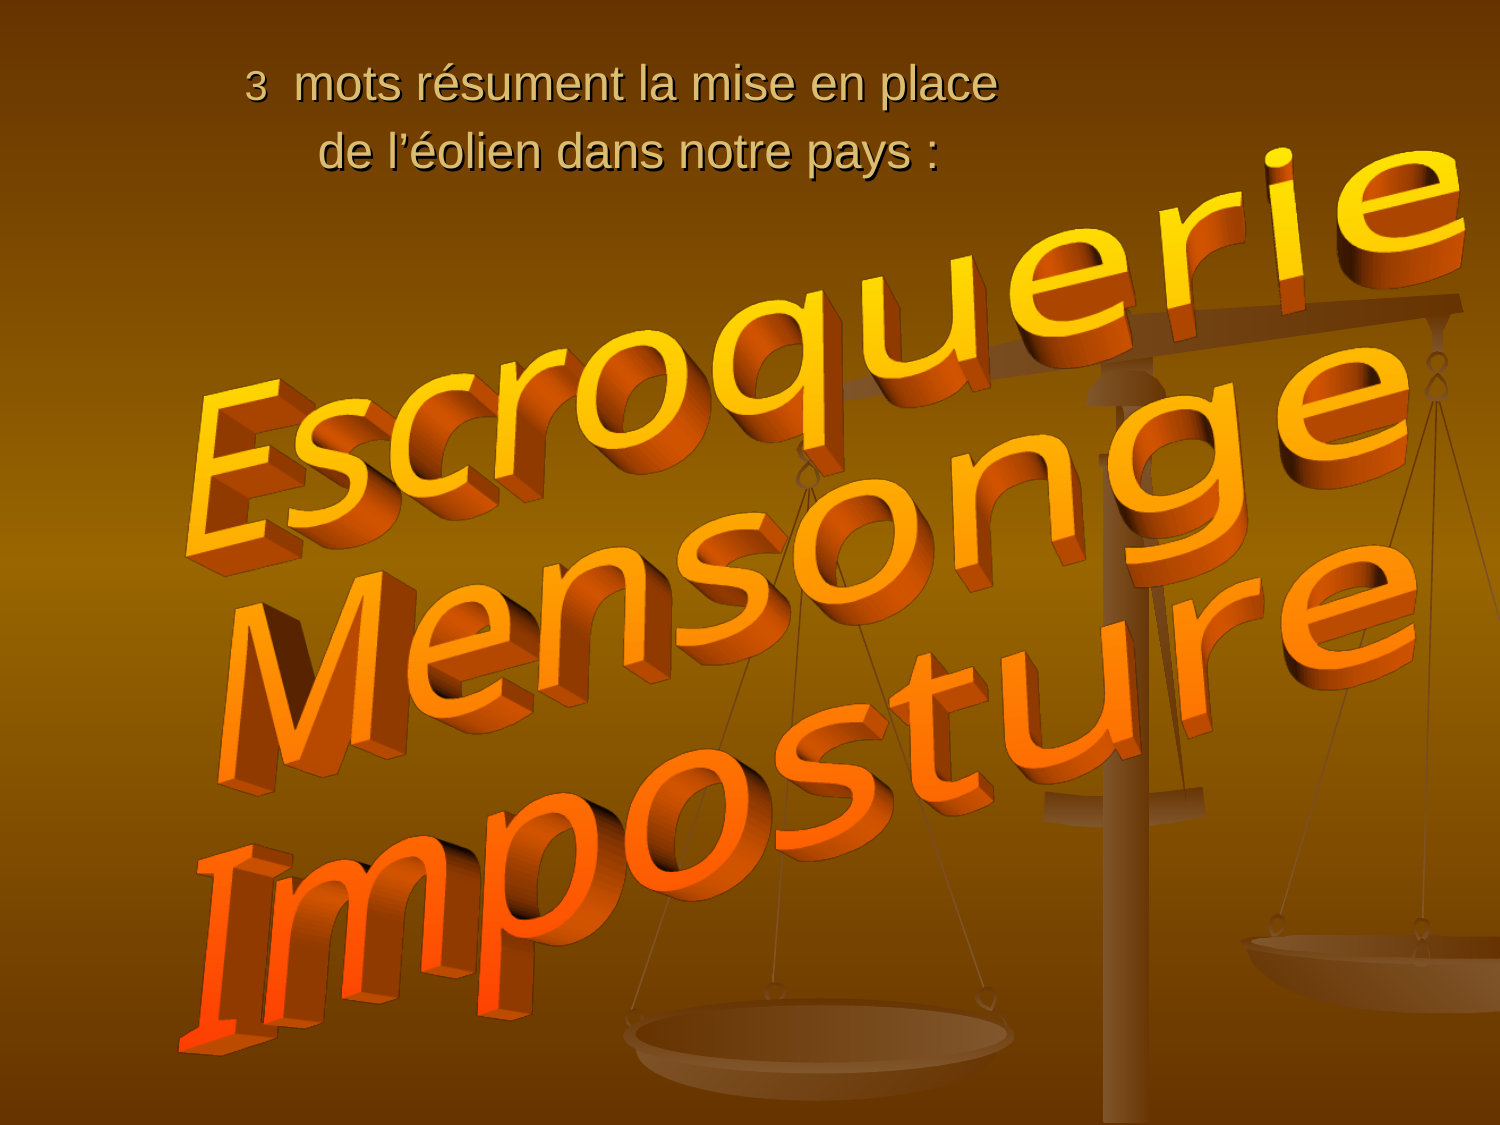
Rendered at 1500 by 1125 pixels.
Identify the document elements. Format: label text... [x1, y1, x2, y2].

title 3 mots résument la mise en place de l’éolien dans notre pays : [0, 0, 1297, 188]
